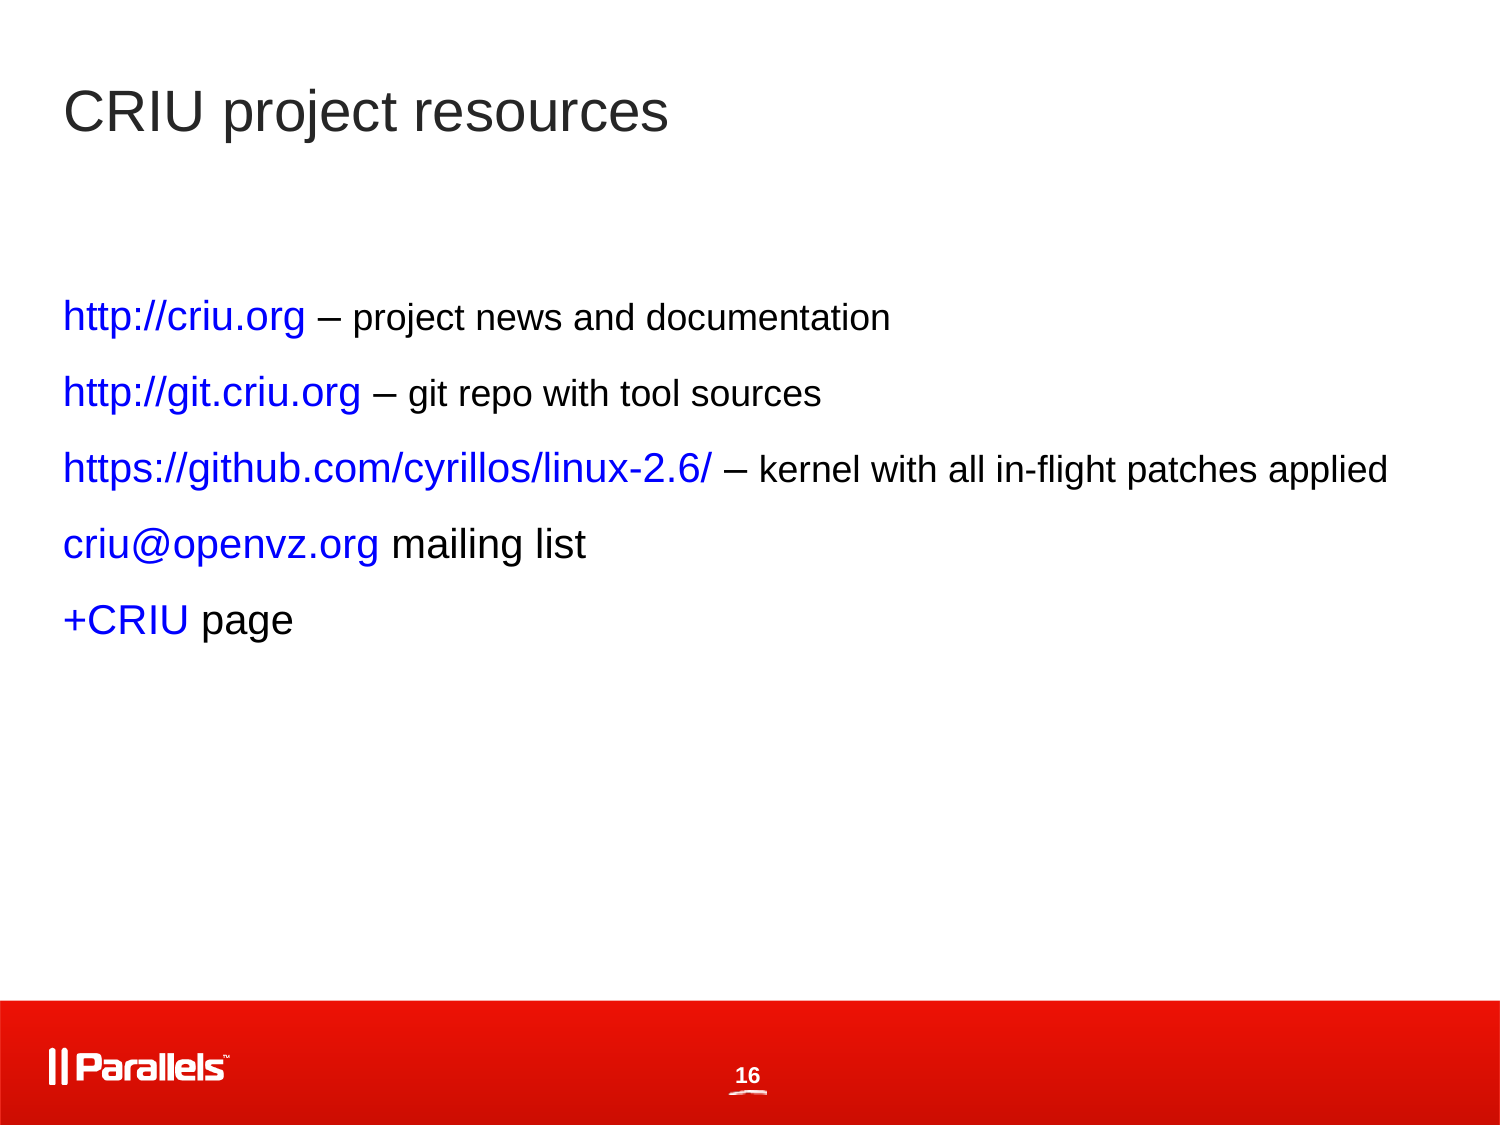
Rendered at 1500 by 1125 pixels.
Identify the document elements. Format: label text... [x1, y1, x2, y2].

picture [727, 1090, 767, 1095]
picture [49, 1046, 230, 1085]
list http://criu.org – project news and documentation http://git.criu.org – git repo with tool sources https://github.com/cyrillos/linux-2.6/ – kernel with all in-flight patches applied criu@openvz.org mailing list +CRIU page [47, 286, 1452, 854]
title CRIU project resources [48, 10, 1454, 214]
